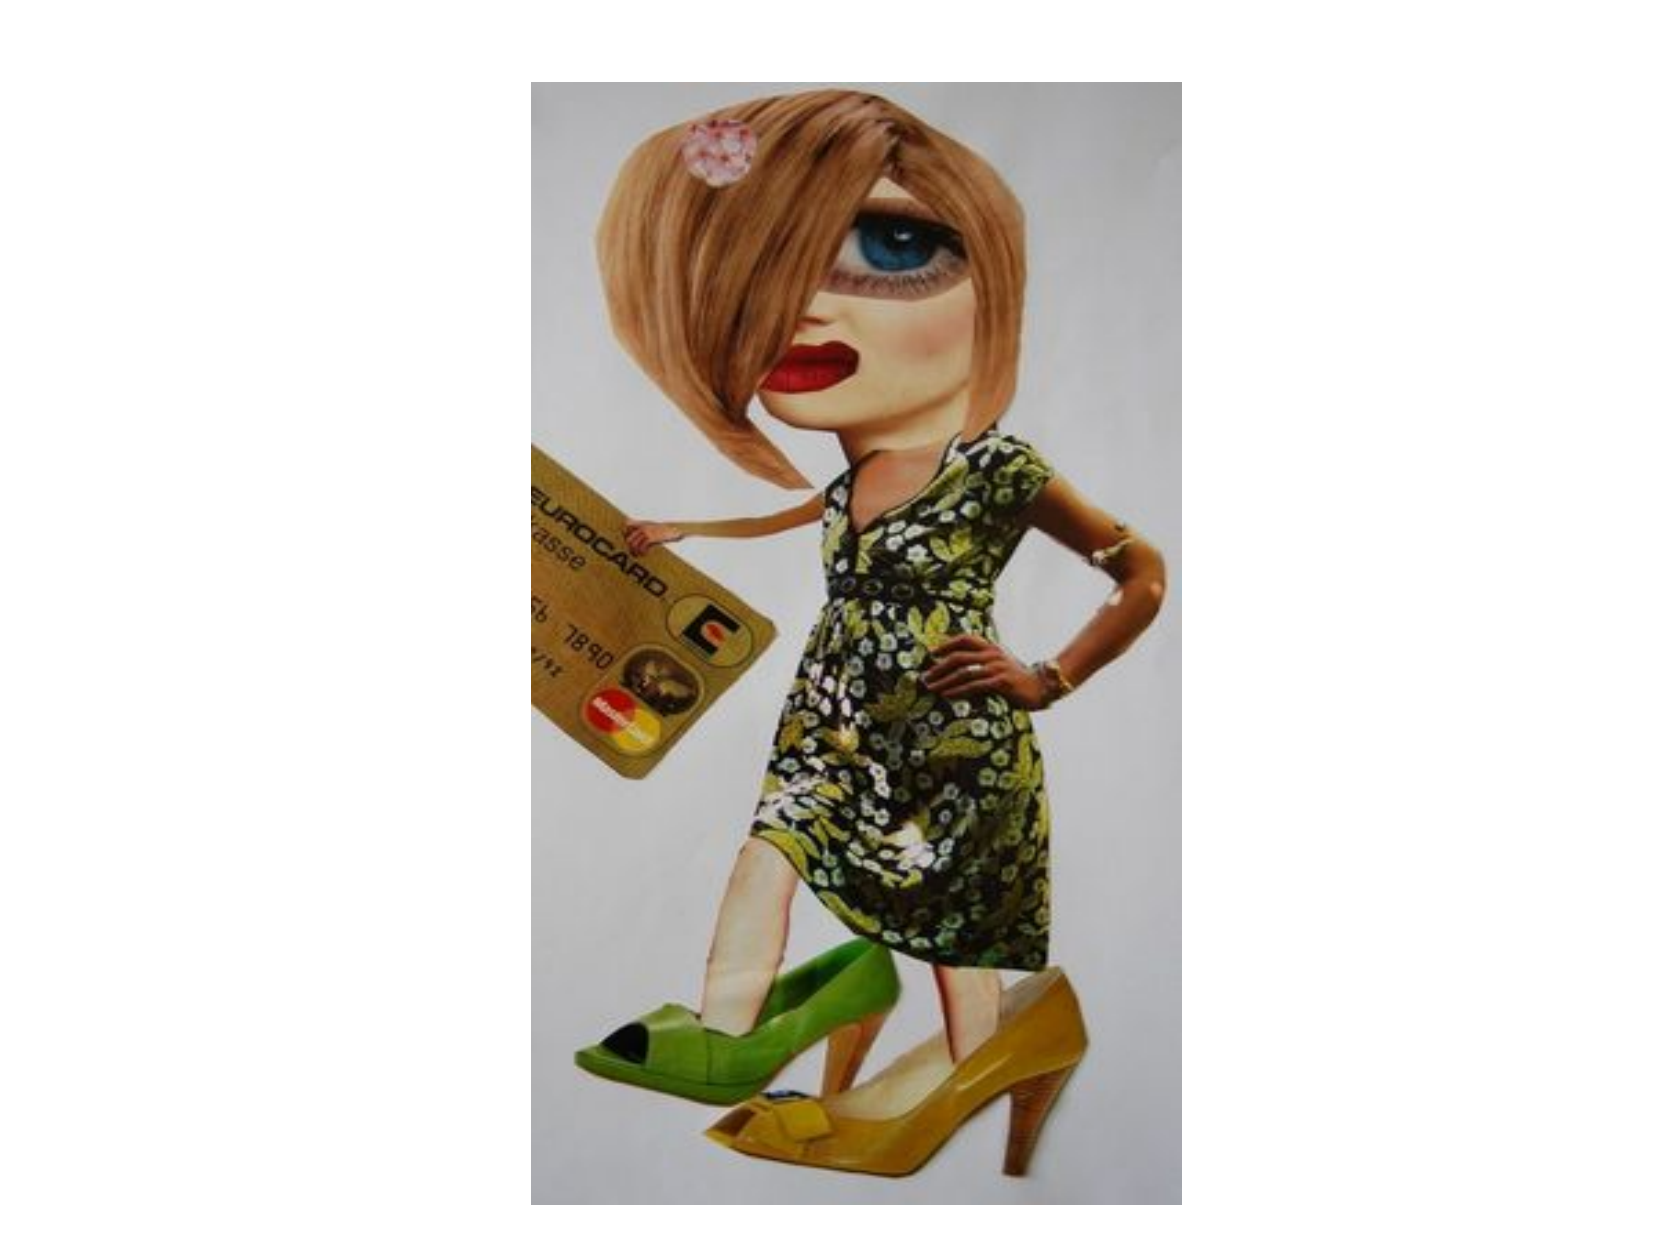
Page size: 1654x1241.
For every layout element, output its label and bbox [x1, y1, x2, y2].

picture [531, 82, 1182, 1205]
